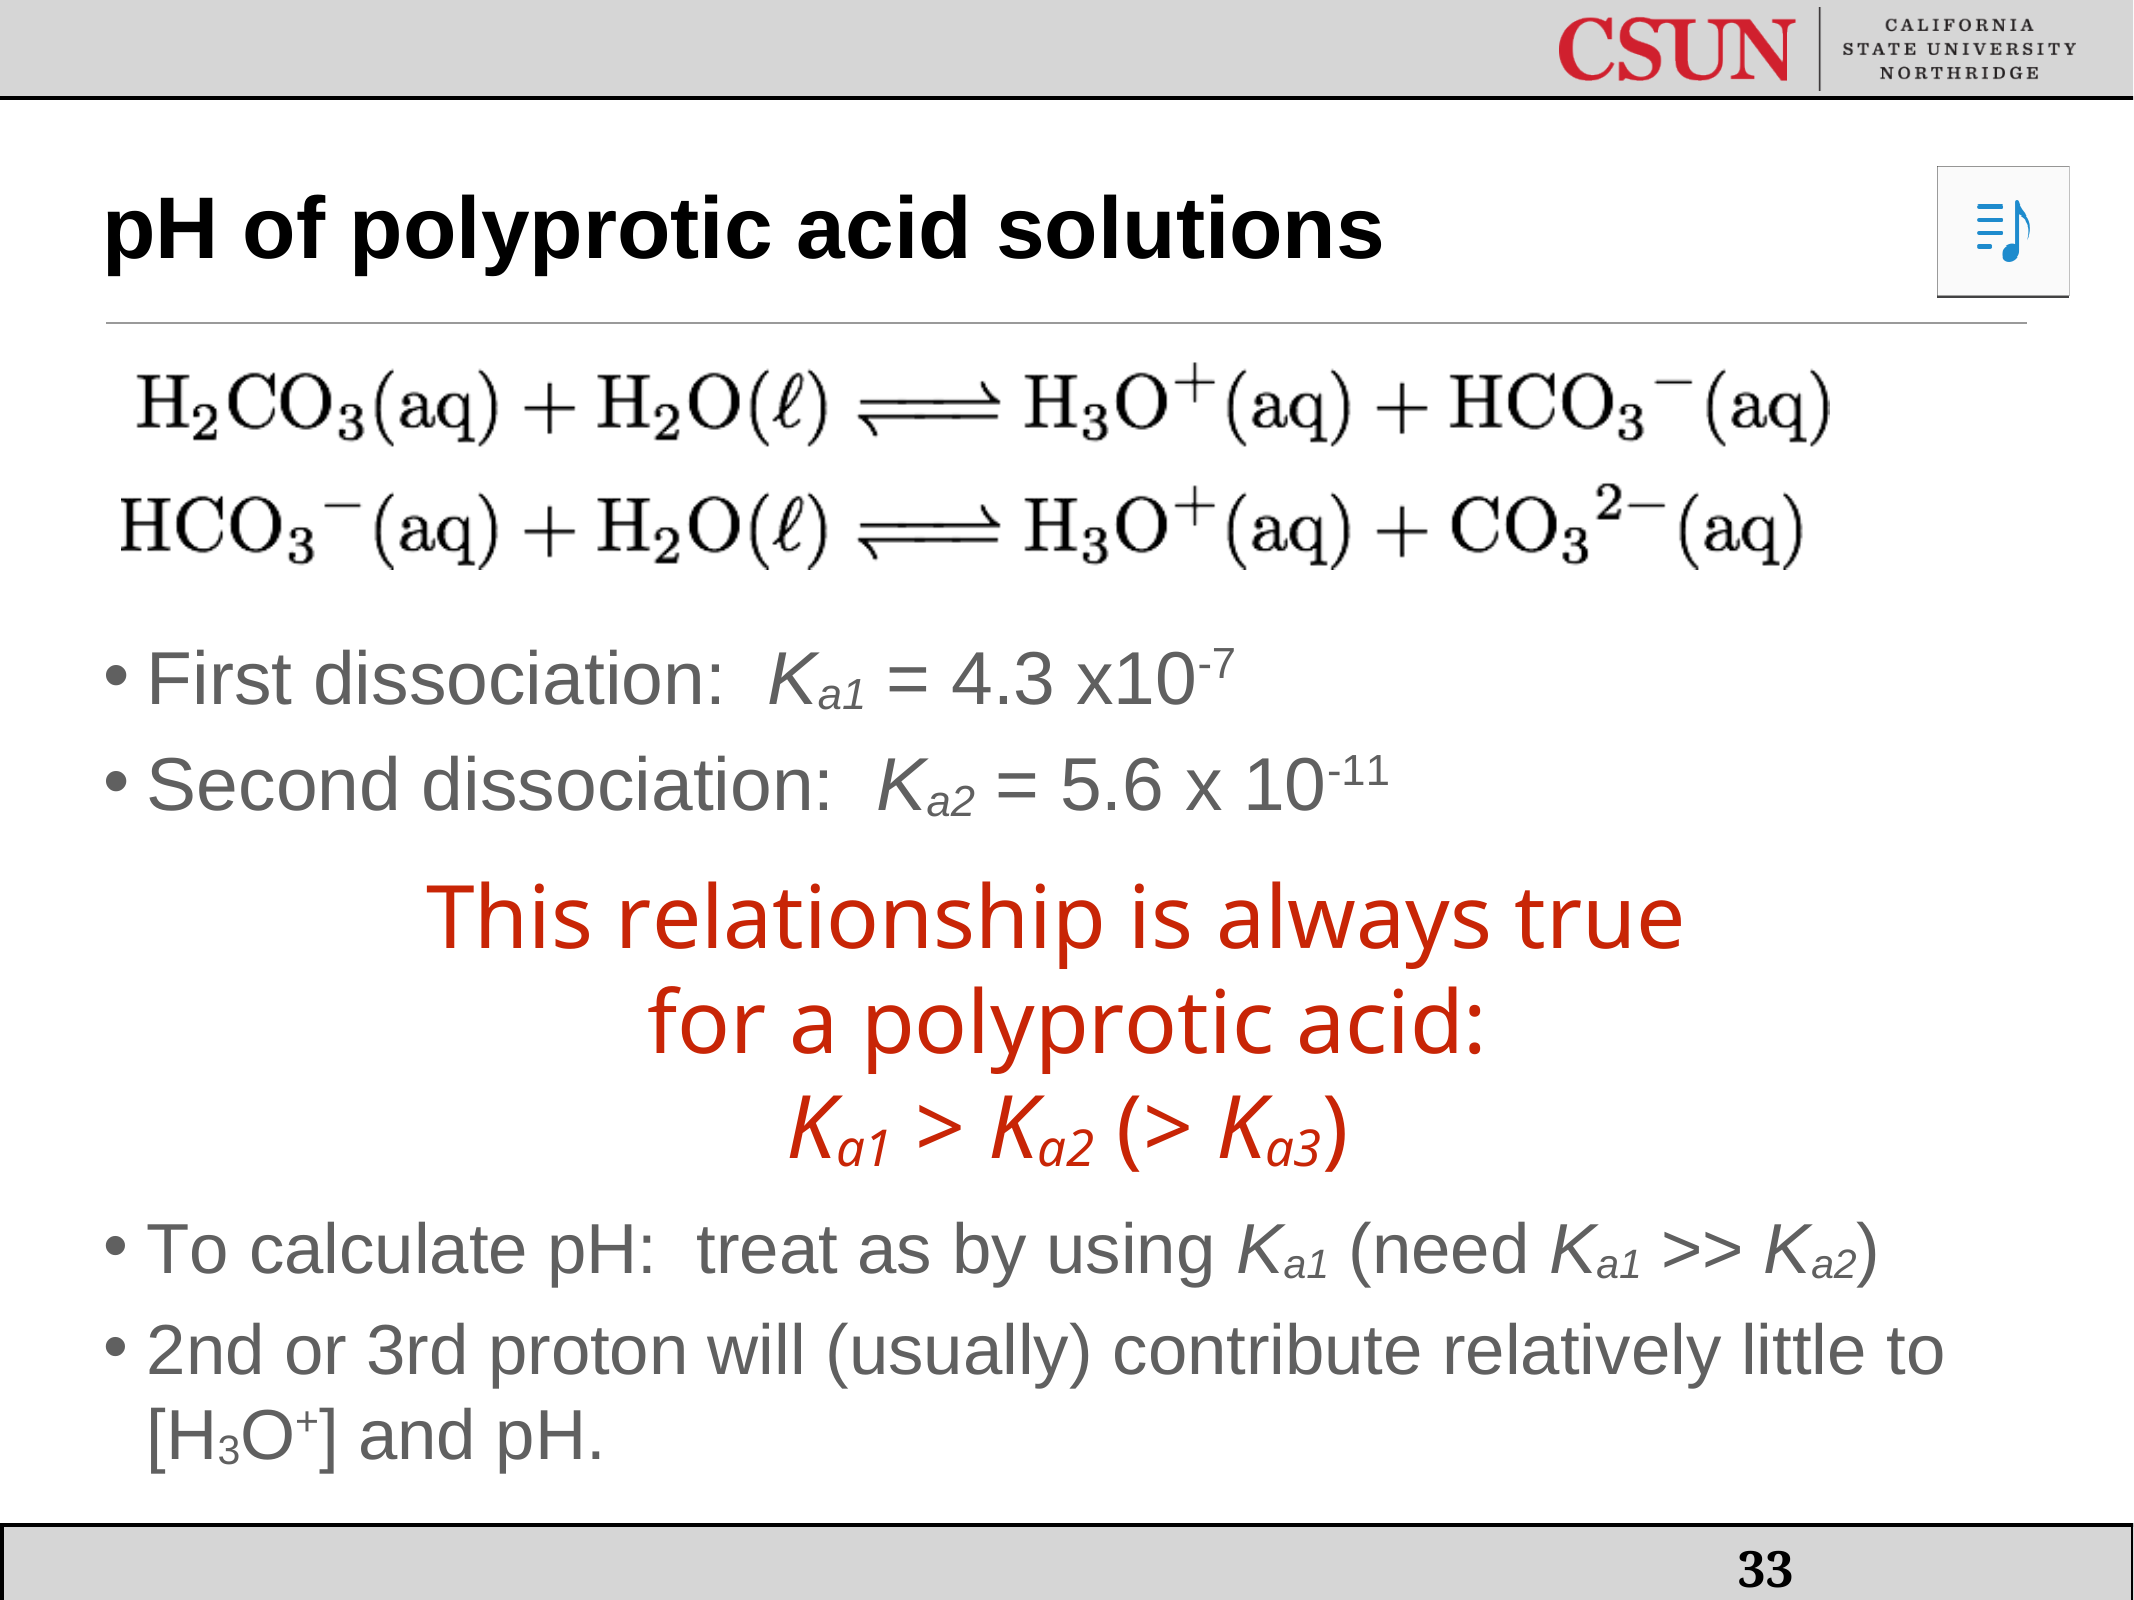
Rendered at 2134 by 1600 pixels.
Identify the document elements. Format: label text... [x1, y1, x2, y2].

text_box This relationship is always true for a polyprotic acid: Ka1 > Ka2 (> Ka3) [417, 852, 1718, 1185]
picture [121, 361, 1830, 570]
title pH of polyprotic acid solutions [93, 105, 2040, 285]
picture [1559, 7, 2076, 91]
text_box [1936, 165, 2071, 299]
list First dissociation: Ka1 = 4.3 x10-7 Second dissociation: Ka2 = 5.6 x 10-11 [94, 620, 2041, 905]
text_box To calculate pH: treat as by using Ka1 (need Ka1 >> Ka2) 2nd or 3rd proton will (usually) contribute relatively little to [H3O+] and pH. [94, 1194, 2041, 1521]
